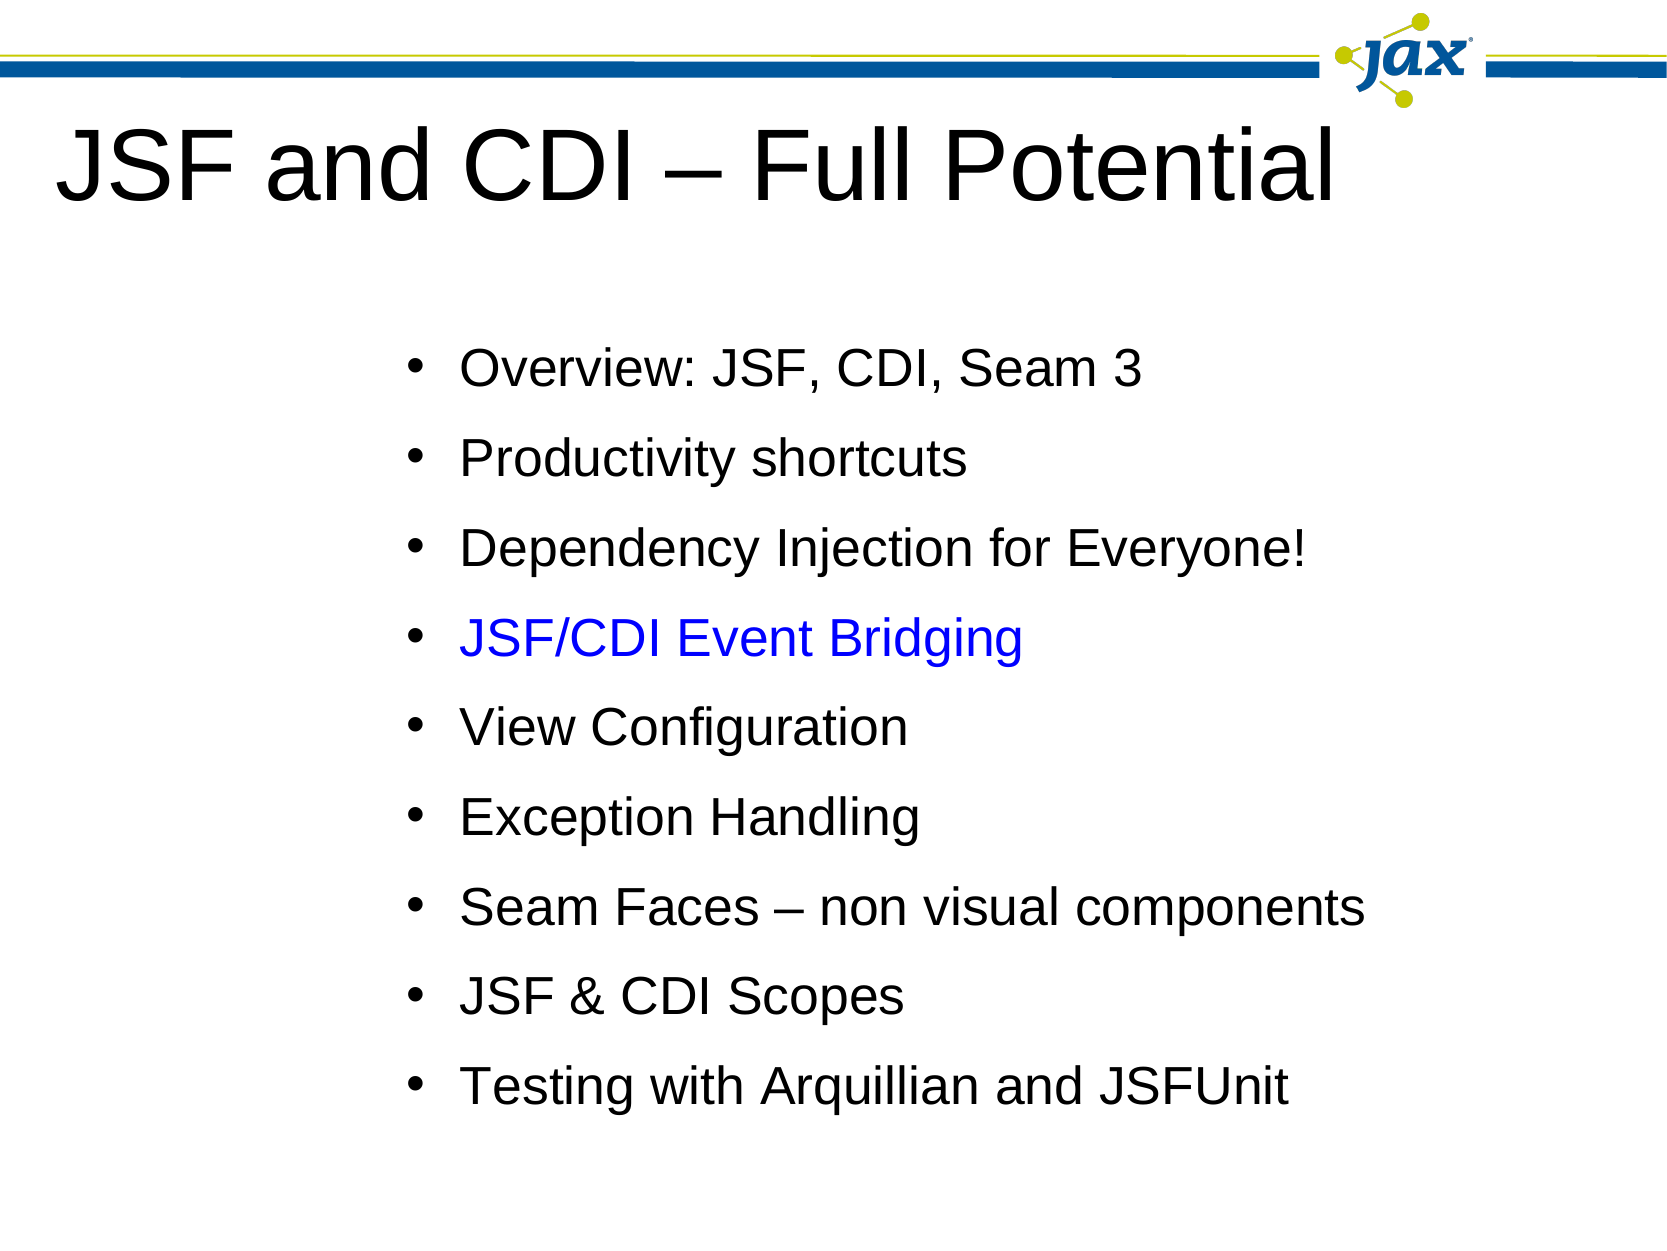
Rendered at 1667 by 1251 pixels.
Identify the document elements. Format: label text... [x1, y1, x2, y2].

list Overview: JSF, CDI, Seam 3 Productivity shortcuts Dependency Injection for Everyone! JSF/CDI Event Bridging View Configuration Exception Handling Seam Faces – non visual components JSF & CDI Scopes Testing with Arquillian and JSFUnit [37, 300, 1613, 1126]
picture [1335, 13, 1473, 91]
title JSF and CDI – Full Potential [40, 91, 1627, 257]
